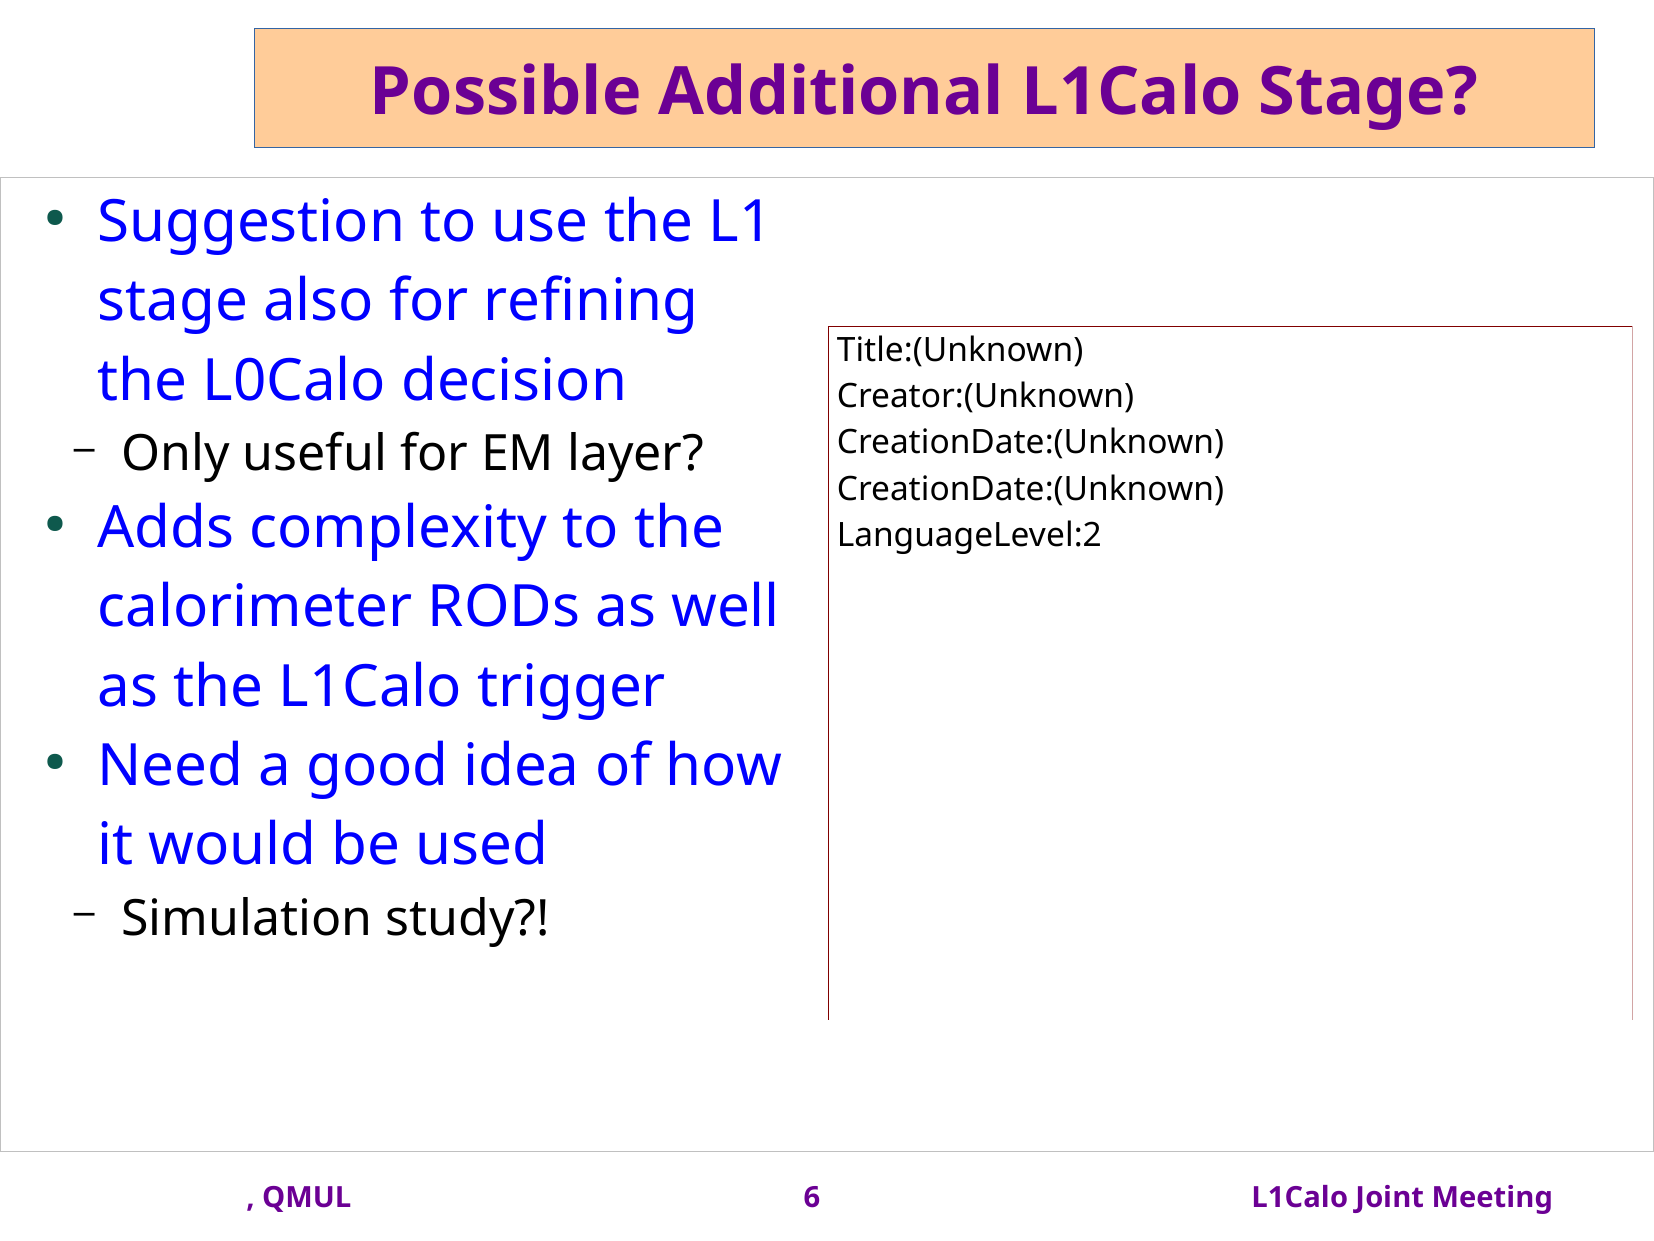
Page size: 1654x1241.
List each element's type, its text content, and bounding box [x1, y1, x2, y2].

picture [826, 323, 1633, 1020]
list Suggestion to use the L1 stage also for refining the L0Calo decision Only useful for EM layer? Adds complexity to the calorimeter RODs as well as the L1Calo trigger Need a good idea of how it would be used Simulation study?! [26, 179, 792, 1152]
title Possible Additional L1Calo Stage? [254, 28, 1595, 148]
